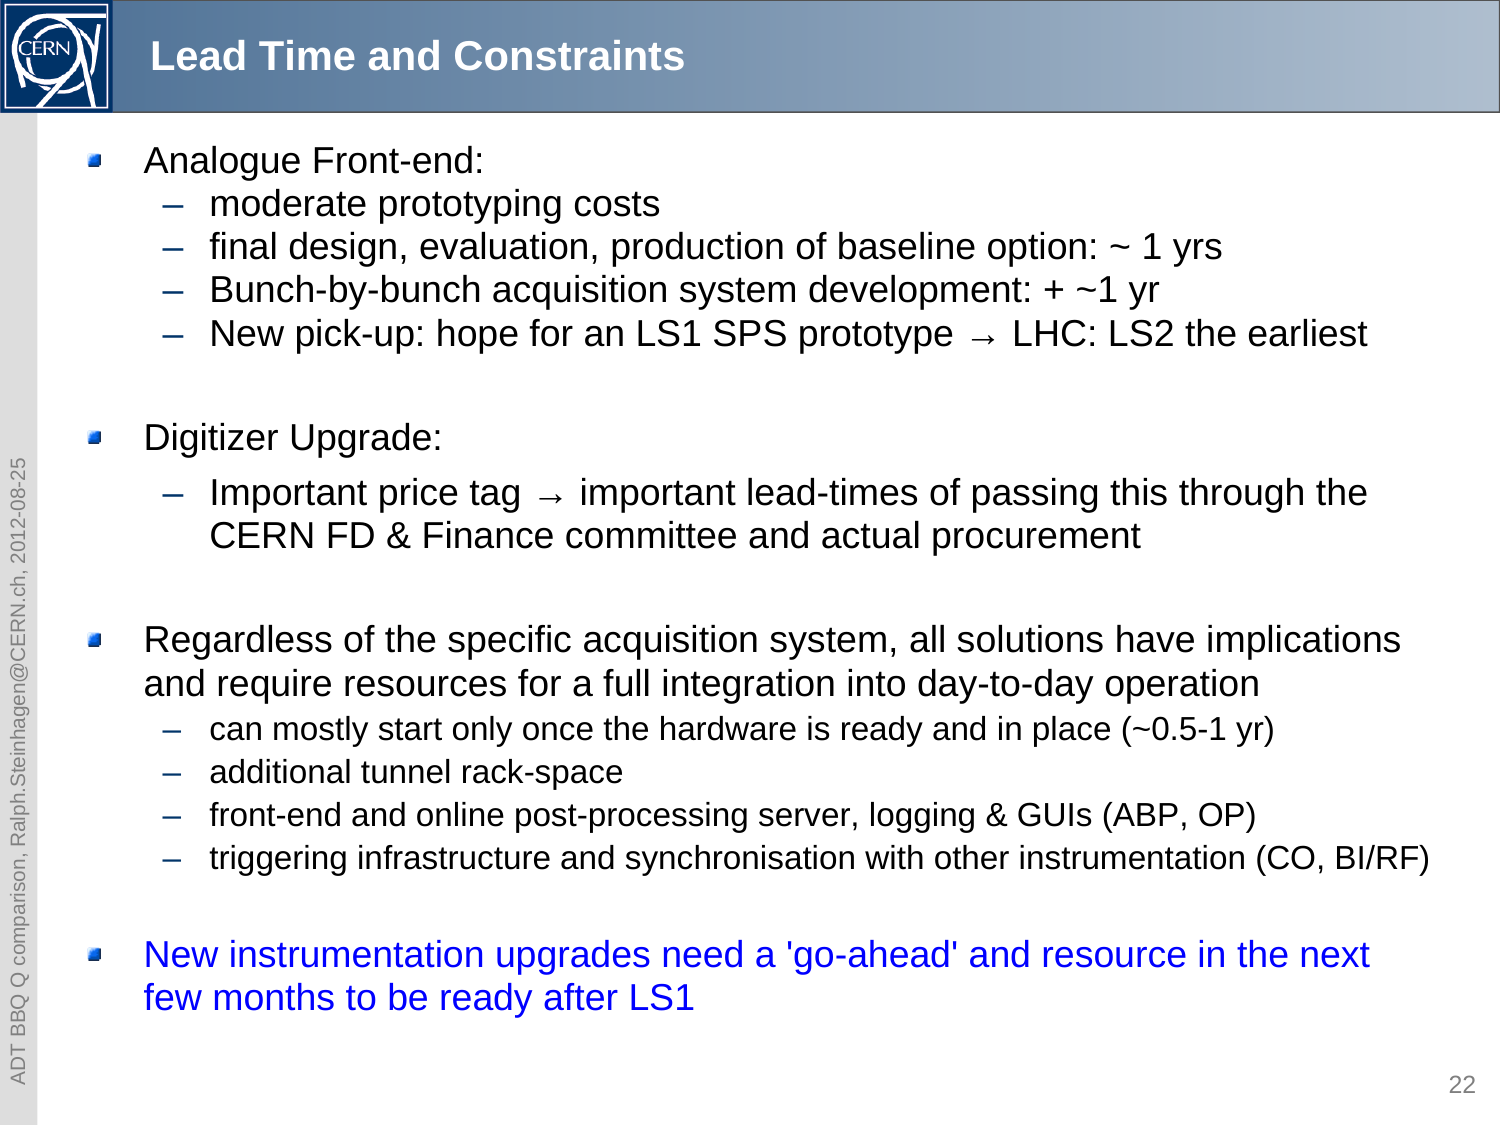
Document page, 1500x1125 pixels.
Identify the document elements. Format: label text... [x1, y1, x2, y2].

title Lead Time and Constraints [150, 0, 1201, 113]
picture [0, 0, 113, 113]
list Analogue Front-end: moderate prototyping costs final design, evaluation, production of baseline option: ~ 1 yrs Bunch-by-bunch acquisition system development: + ~1 yr New pick-up: hope for an LS1 SPS prototype → LHC: LS2 the earliest Digitizer Upgrade: Important price tag → important lead-times of passing this through the CERN FD & Finance committee and actual procurement Regardless of the specific acquisition system, all solutions have implications and require resources for a full integration into day-to-day operation can mostly start only once the hardware is ready and in place (~0.5-1 yr) additional tunnel rack-space front-end and online post-processing server, logging & GUIs (ABP, OP) triggering infrastructure and synchronisation with other instrumentation (CO, BI/RF) New instrumentation upgrades need a 'go-ahead' and resource in the next few months to be ready after LS1 [87, 137, 1438, 1030]
